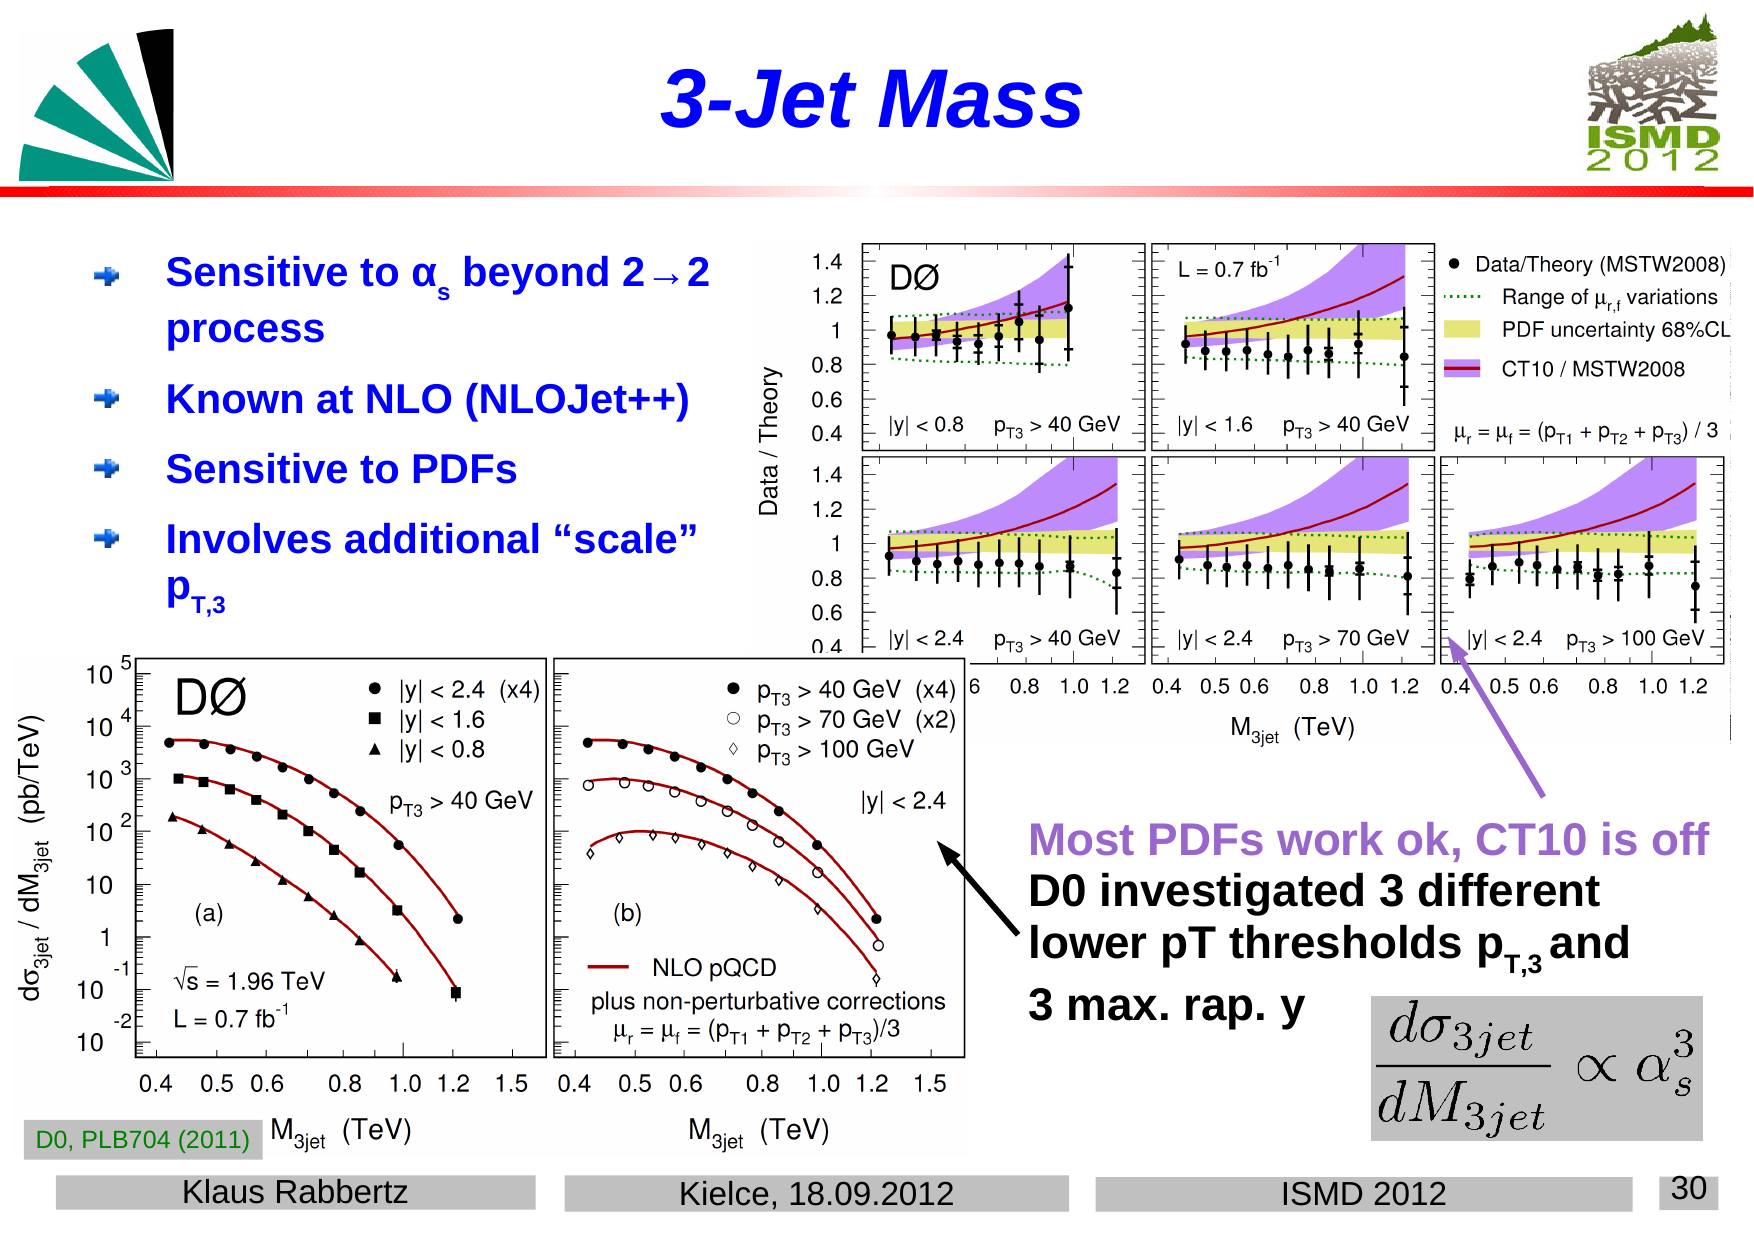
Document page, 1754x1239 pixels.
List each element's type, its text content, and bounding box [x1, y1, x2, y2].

title 3-Jet Mass [220, 16, 1525, 182]
picture [1371, 1037, 1704, 1142]
picture [19, 29, 174, 183]
picture [1579, 5, 1727, 177]
text_box D0, PLB704 (2011) [23, 1119, 263, 1160]
list Sensitive to αs beyond 2→2 process Known at NLO (NLOJet++) Sensitive to PDFs Involves additional “scale” pT,3 [35, 248, 741, 625]
picture [13, 238, 1731, 1156]
text_box Most PDFs work ok, CT10 is off D0 investigated 3 different lower pT thresholds pT,3 and 3 max. rap. y [1016, 808, 1724, 1037]
